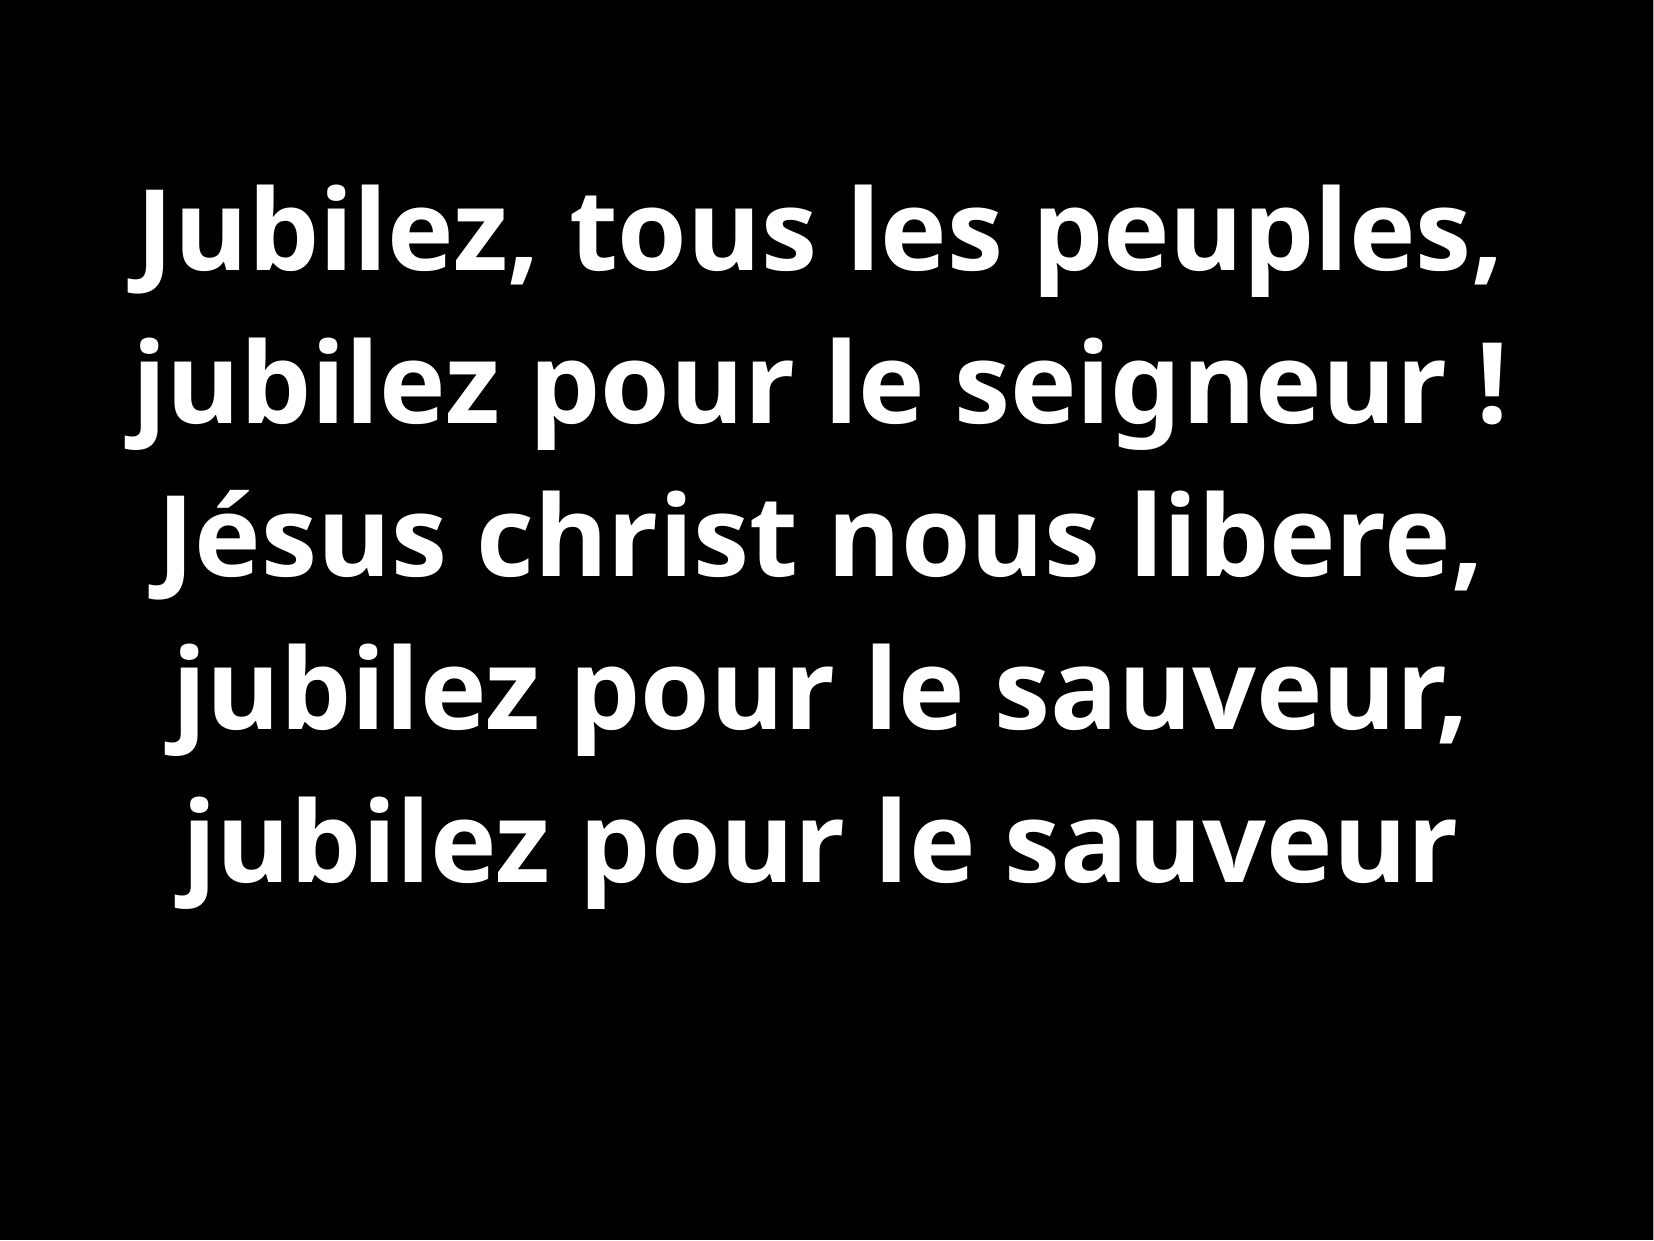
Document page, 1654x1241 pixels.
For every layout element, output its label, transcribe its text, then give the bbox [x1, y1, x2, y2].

subtitle Jubilez, tous les peuples, jubilez pour le seigneur ! Jésus christ nous libere, jubilez pour le sauveur, jubilez pour le sauveur [76, 37, 1565, 1182]
